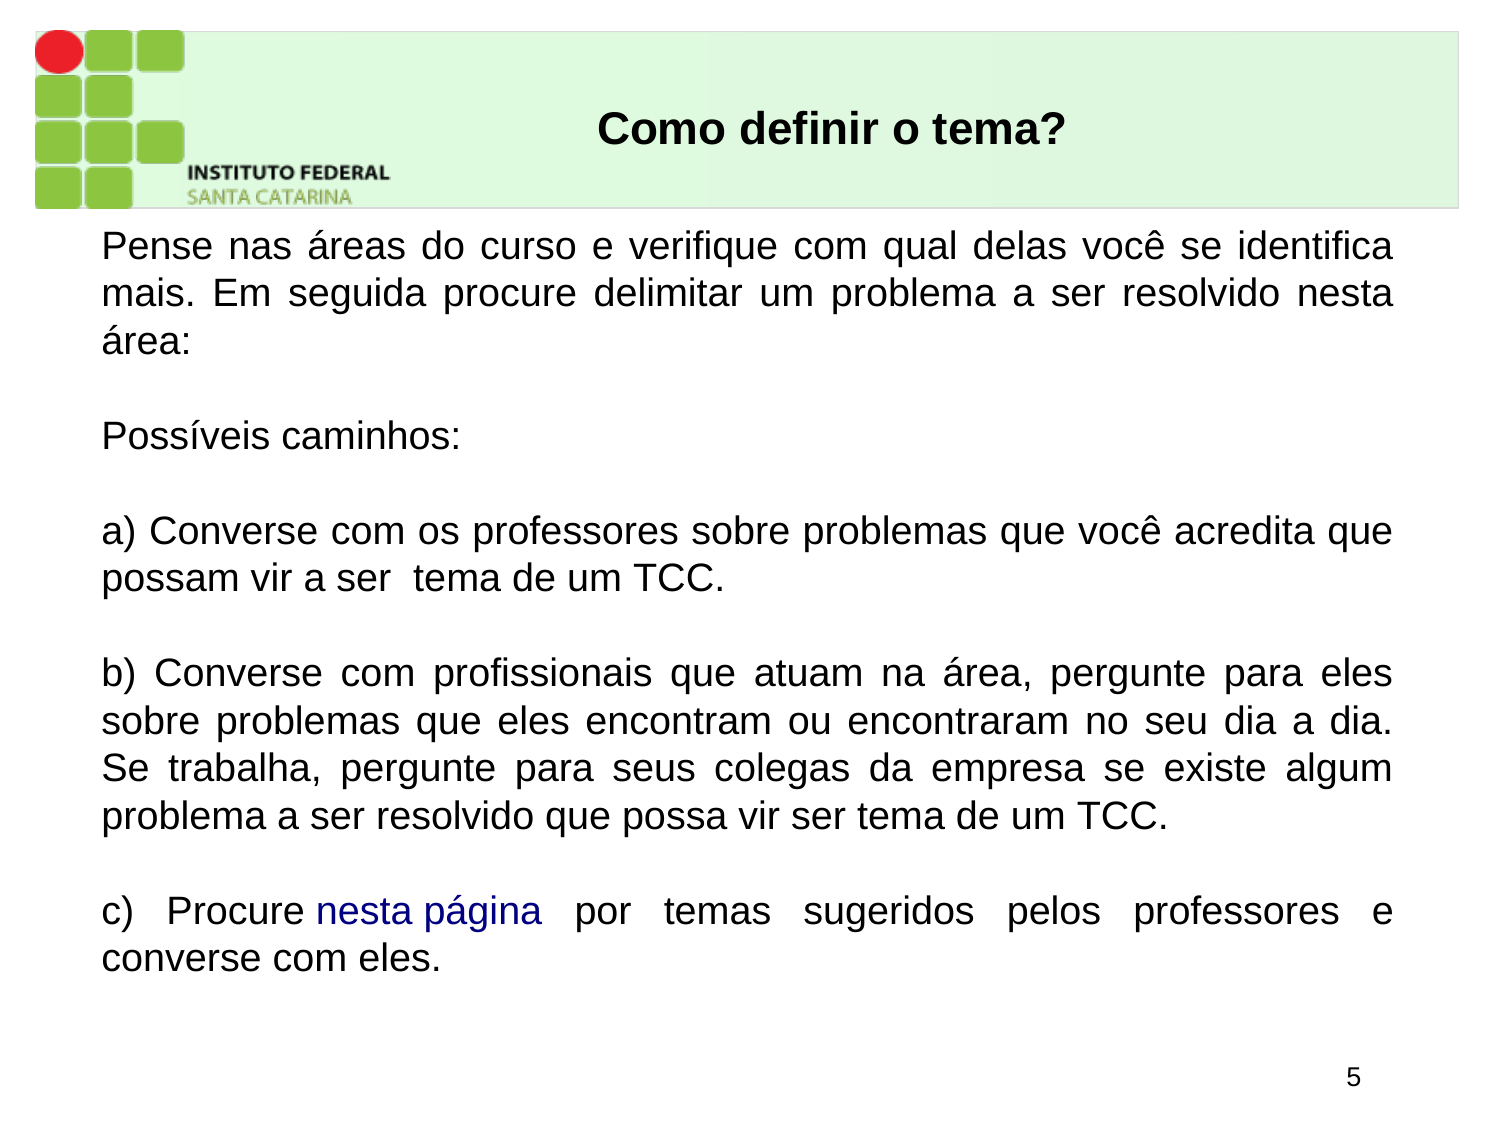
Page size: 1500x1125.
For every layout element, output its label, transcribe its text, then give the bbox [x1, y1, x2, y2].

picture [35, 30, 391, 209]
title Como definir o tema? [437, 44, 1229, 209]
text_box Pense nas áreas do curso e verifique com qual delas você se identifica mais. Em seguida procure delimitar um problema a ser resolvido nesta área: Possíveis caminhos: a) Converse com os professores sobre problemas que você acredita que possam vir a ser tema de um TCC. b) Converse com profissionais que atuam na área, pergunte para eles sobre problemas que eles encontram ou encontraram no seu dia a dia. Se trabalha, pergunte para seus colegas da empresa se existe algum problema a ser resolvido que possa vir ser tema de um TCC. c) Procure nesta página por temas sugeridos pelos professores e converse com eles. [86, 212, 1410, 988]
